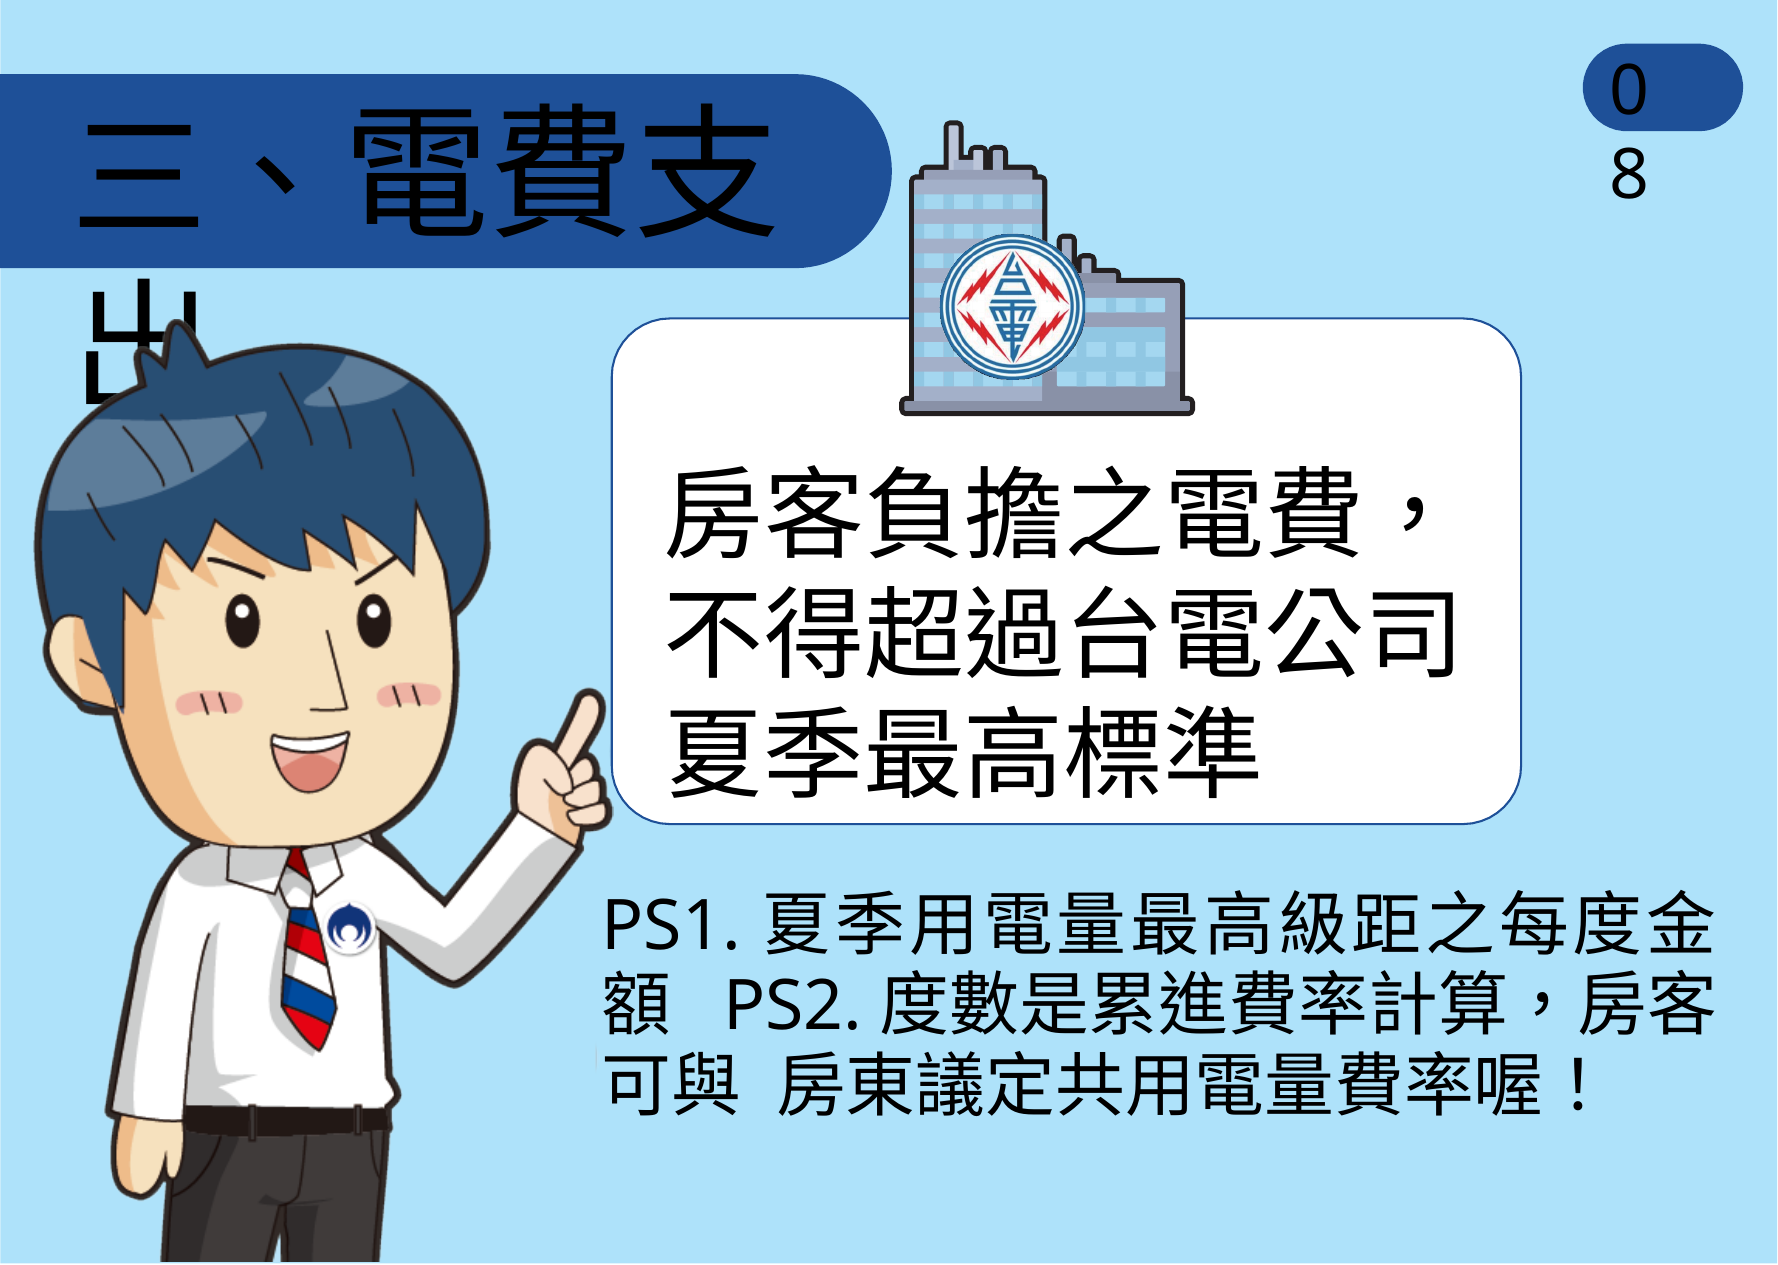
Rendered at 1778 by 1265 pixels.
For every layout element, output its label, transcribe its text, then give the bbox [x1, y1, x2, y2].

text_box 08 [1607, 44, 1683, 213]
text_box 房客負擔之電費， 不得超過台電公司 夏季最高標準 PS1.夏季用電量最高級距之每度金額 PS2.度數是累進費率計算，房客可與 房東議定共用電量費率喔！ [614, 450, 1718, 1127]
picture [33, 319, 614, 1262]
text_box 三、電費支出 [69, 80, 828, 431]
text_box [0, 0, 1778, 1264]
